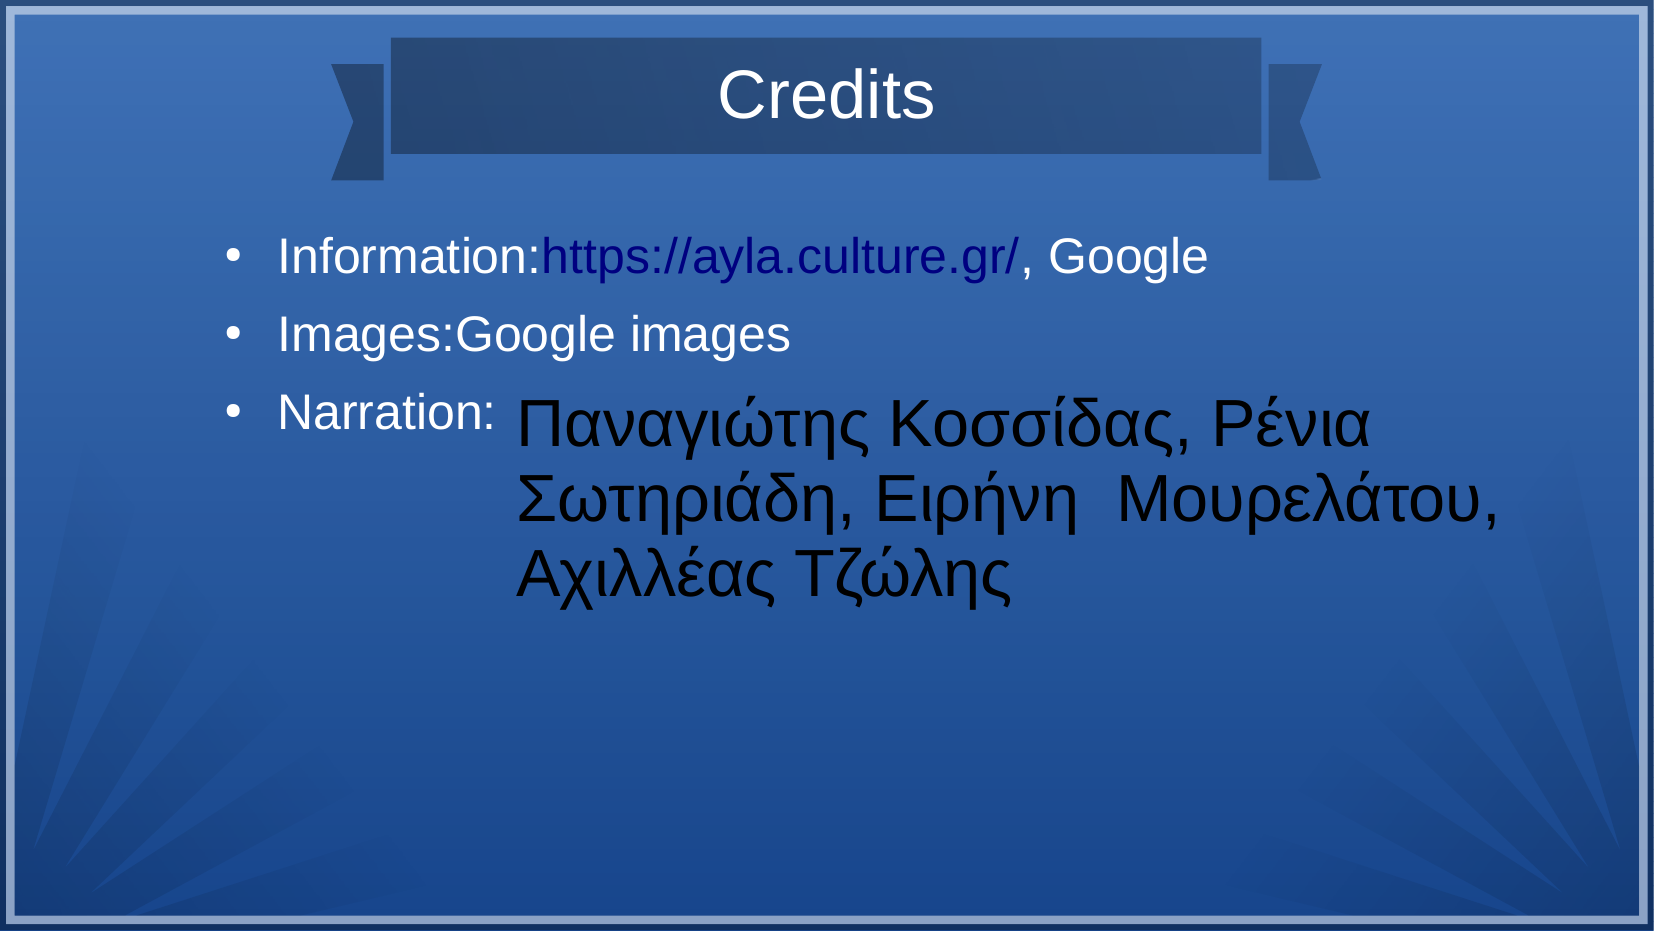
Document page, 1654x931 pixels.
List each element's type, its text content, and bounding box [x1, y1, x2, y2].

title Credits [389, 35, 1264, 154]
text_box Παναγιώτης Κοσσίδας, Ρένια Σωτηριάδη, Ειρήνη Μουρελάτου, Αχιλλέας Τζώλης [501, 379, 1625, 768]
list Information:https://ayla.culture.gr/, Google Images:Google images Narration: [206, 228, 1329, 768]
